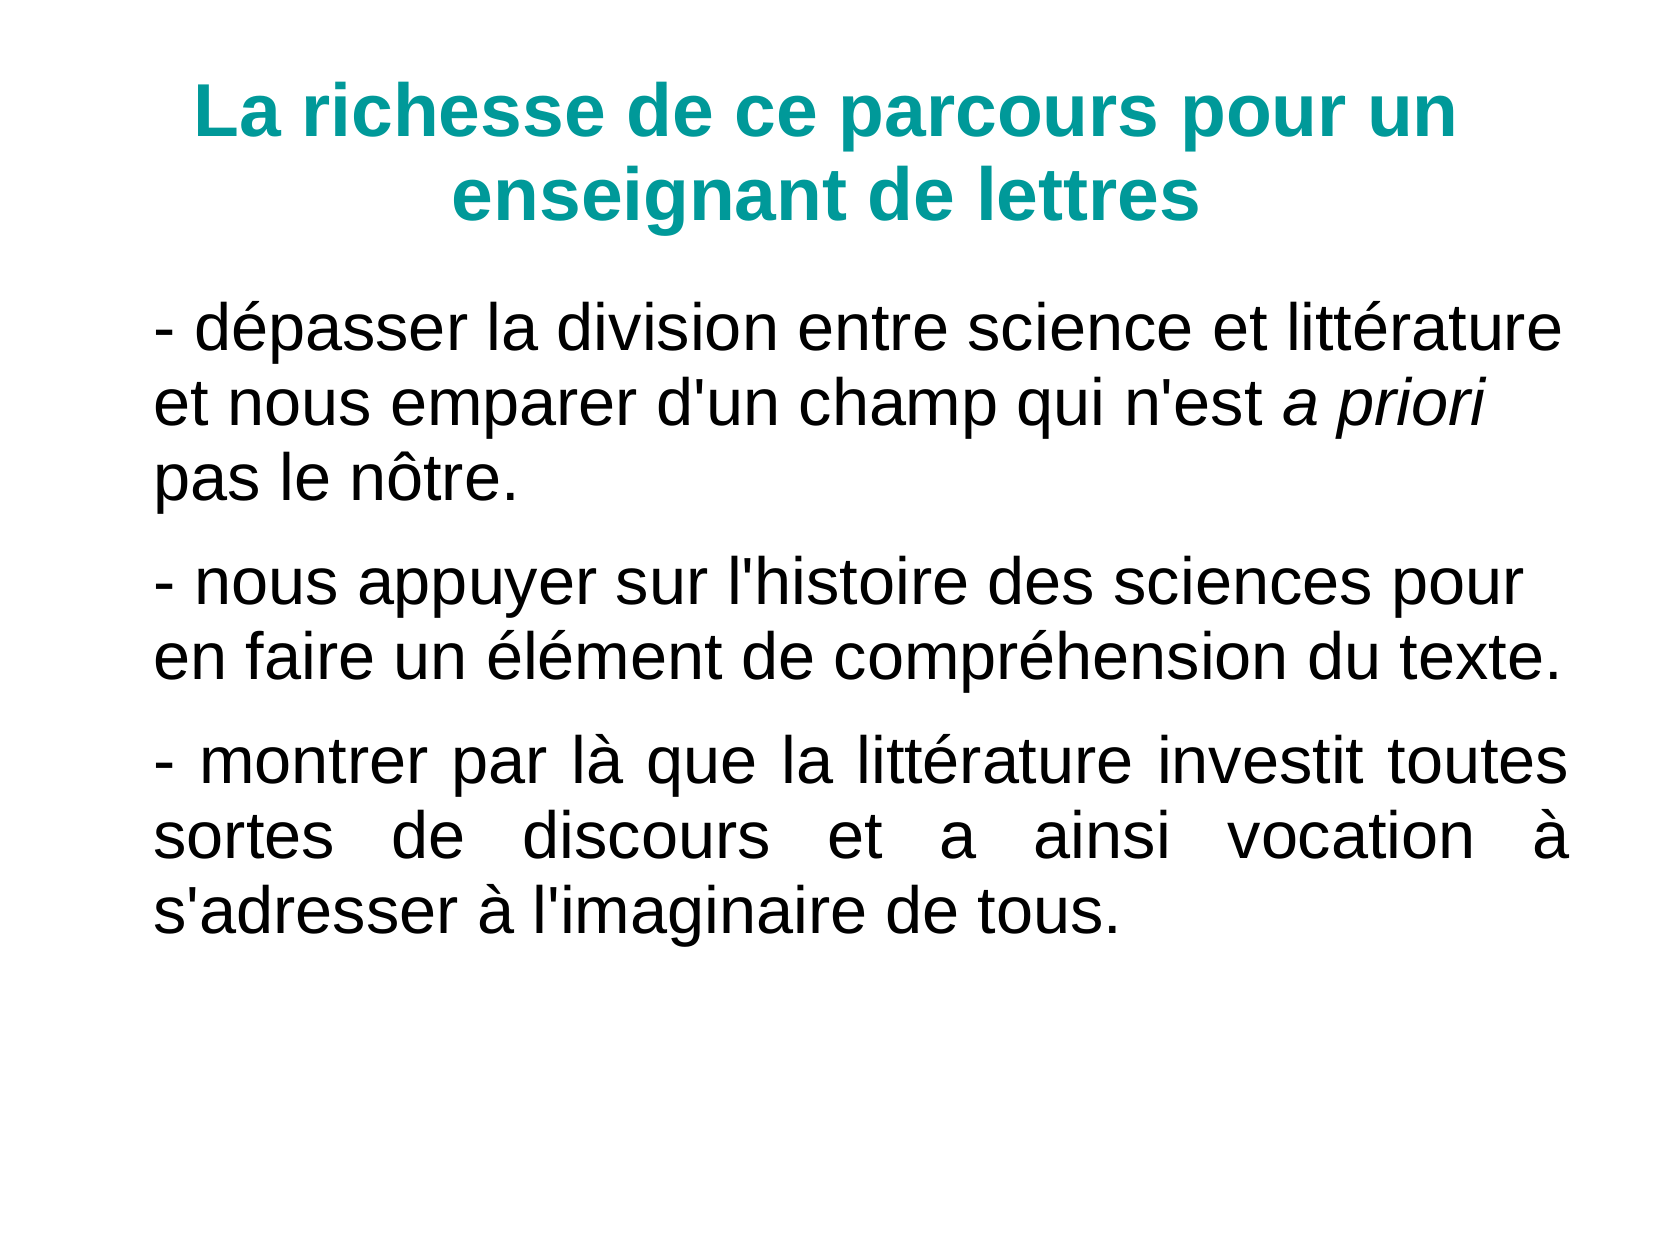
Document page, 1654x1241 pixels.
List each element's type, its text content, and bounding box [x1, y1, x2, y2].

title La richesse de ce parcours pour un enseignant de lettres [82, 49, 1571, 257]
list - dépasser la division entre science et littérature et nous emparer d'un champ qui n'est a priori pas le nôtre. - nous appuyer sur l'histoire des sciences pour en faire un élément de compréhension du texte. - montrer par là que la littérature investit toutes sortes de discours et a ainsi vocation à s'adresser à l'imaginaire de tous. [82, 290, 1571, 1109]
